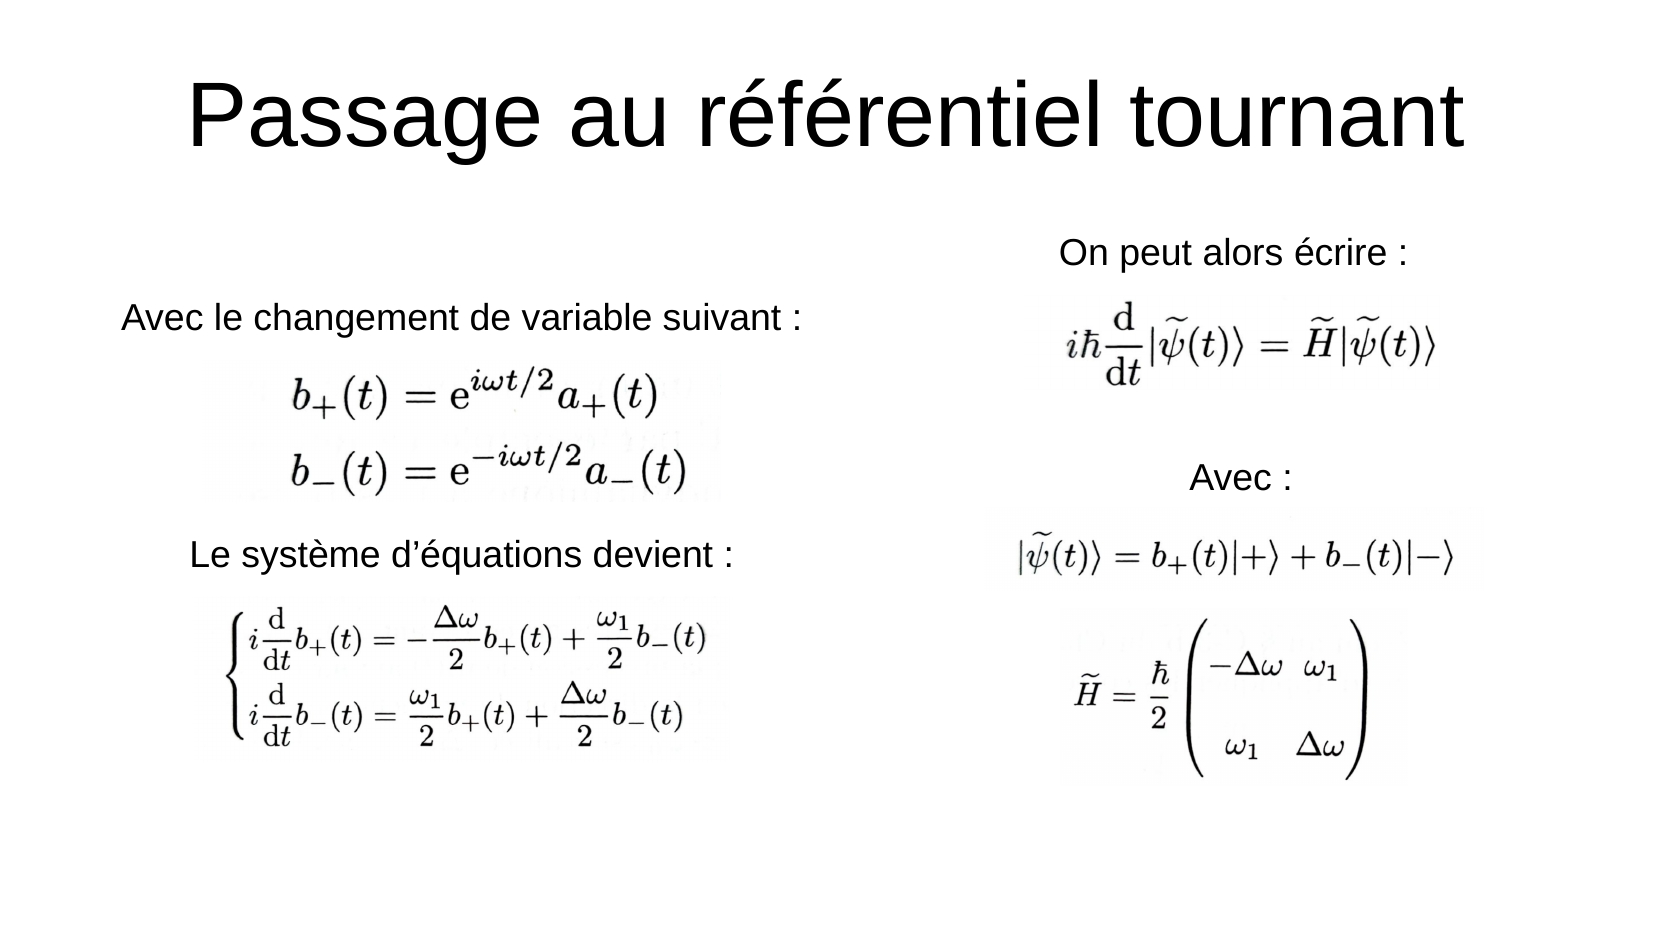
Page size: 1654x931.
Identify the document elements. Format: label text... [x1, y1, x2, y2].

picture [1026, 295, 1442, 390]
picture [202, 360, 721, 502]
text_box Avec le changement de variable suivant : [106, 289, 818, 346]
text_box On peut alors écrire : [1044, 224, 1424, 282]
picture [1060, 608, 1408, 786]
text_box Avec : [1174, 448, 1317, 506]
title Passage au référentiel tournant [82, 37, 1571, 193]
picture [984, 507, 1484, 591]
picture [194, 596, 730, 762]
text_box Le système d’équations devient : [174, 525, 750, 583]
